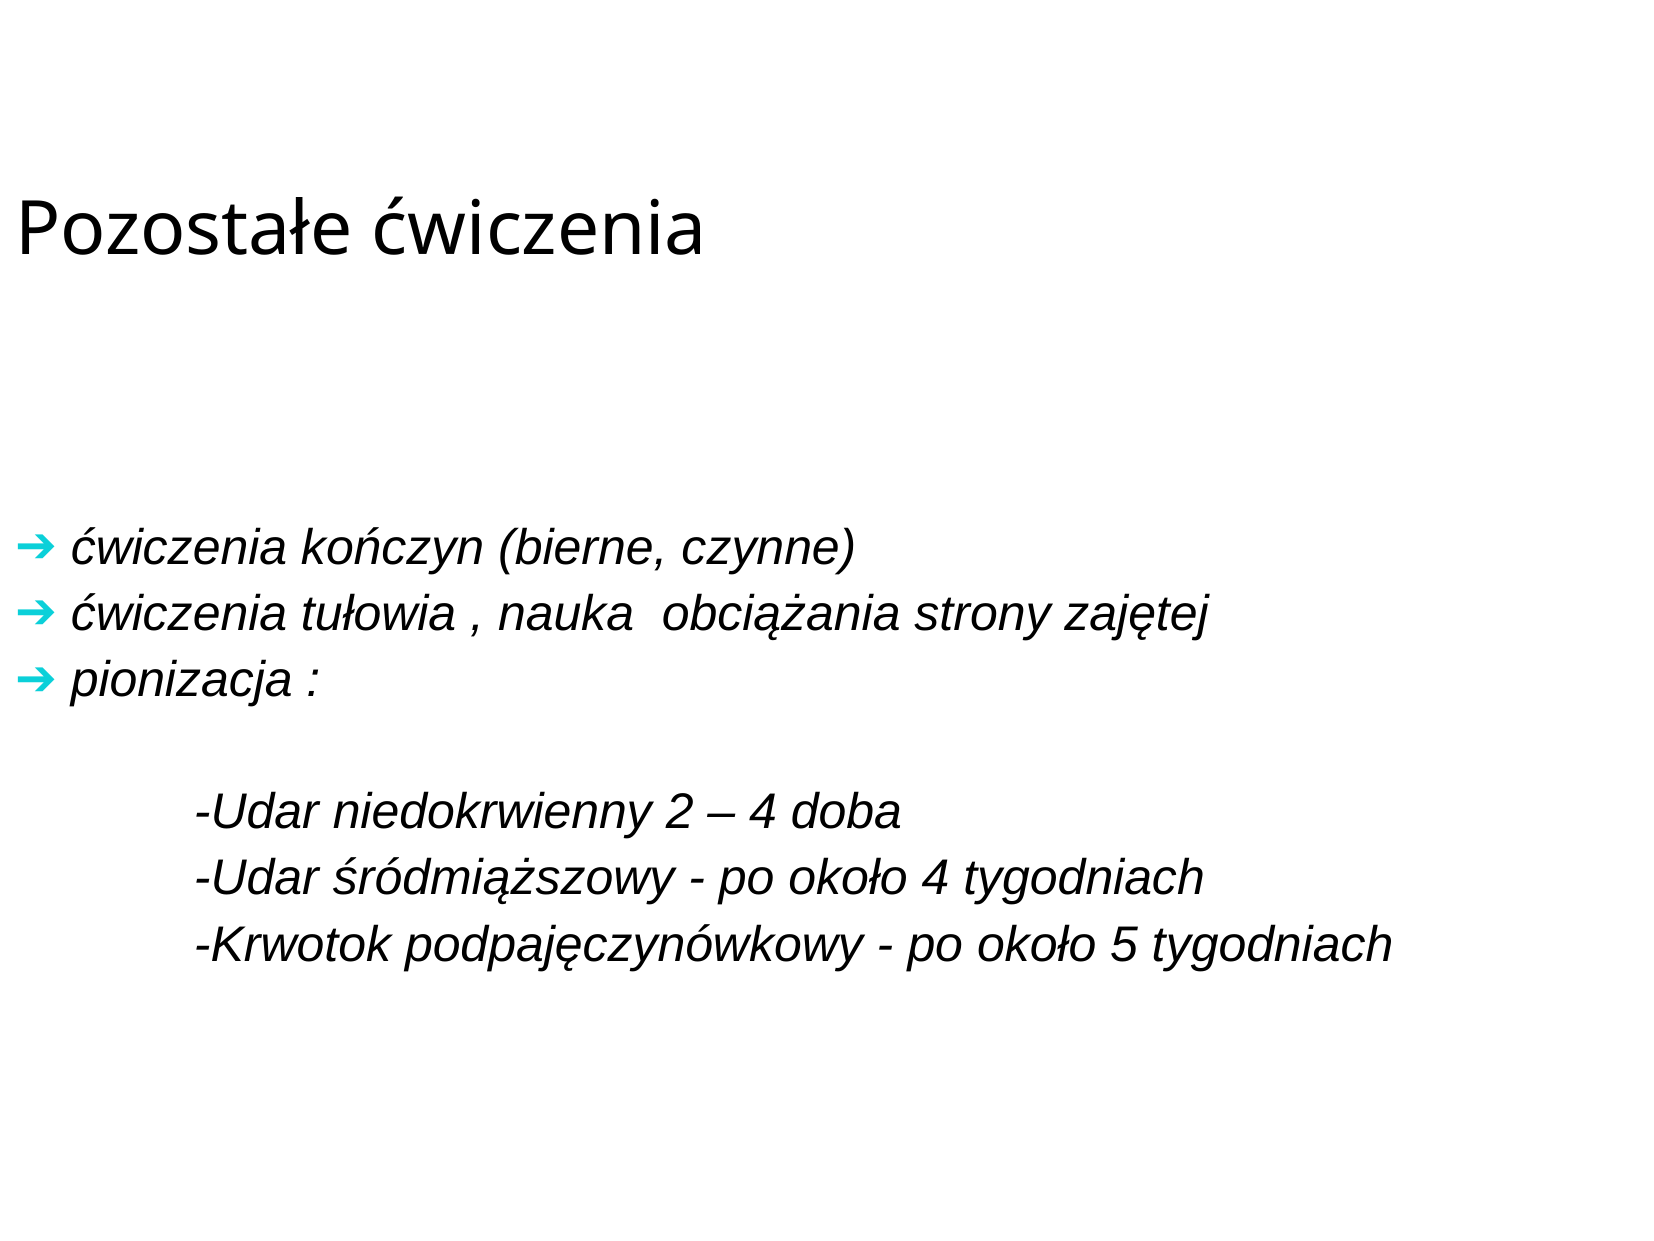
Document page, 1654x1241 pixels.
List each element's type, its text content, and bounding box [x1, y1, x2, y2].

title Pozostałe ćwiczenia [0, 127, 1489, 334]
list ćwiczenia kończyn (bierne, czynne) ćwiczenia tułowia , nauka obciążania strony zajętej pionizacja : -Udar niedokrwienny 2 – 4 doba -Udar śródmiąższowy - po około 4 tygodniach -Krwotok podpajęczynówkowy - po około 5 tygodniach [0, 350, 1489, 1144]
